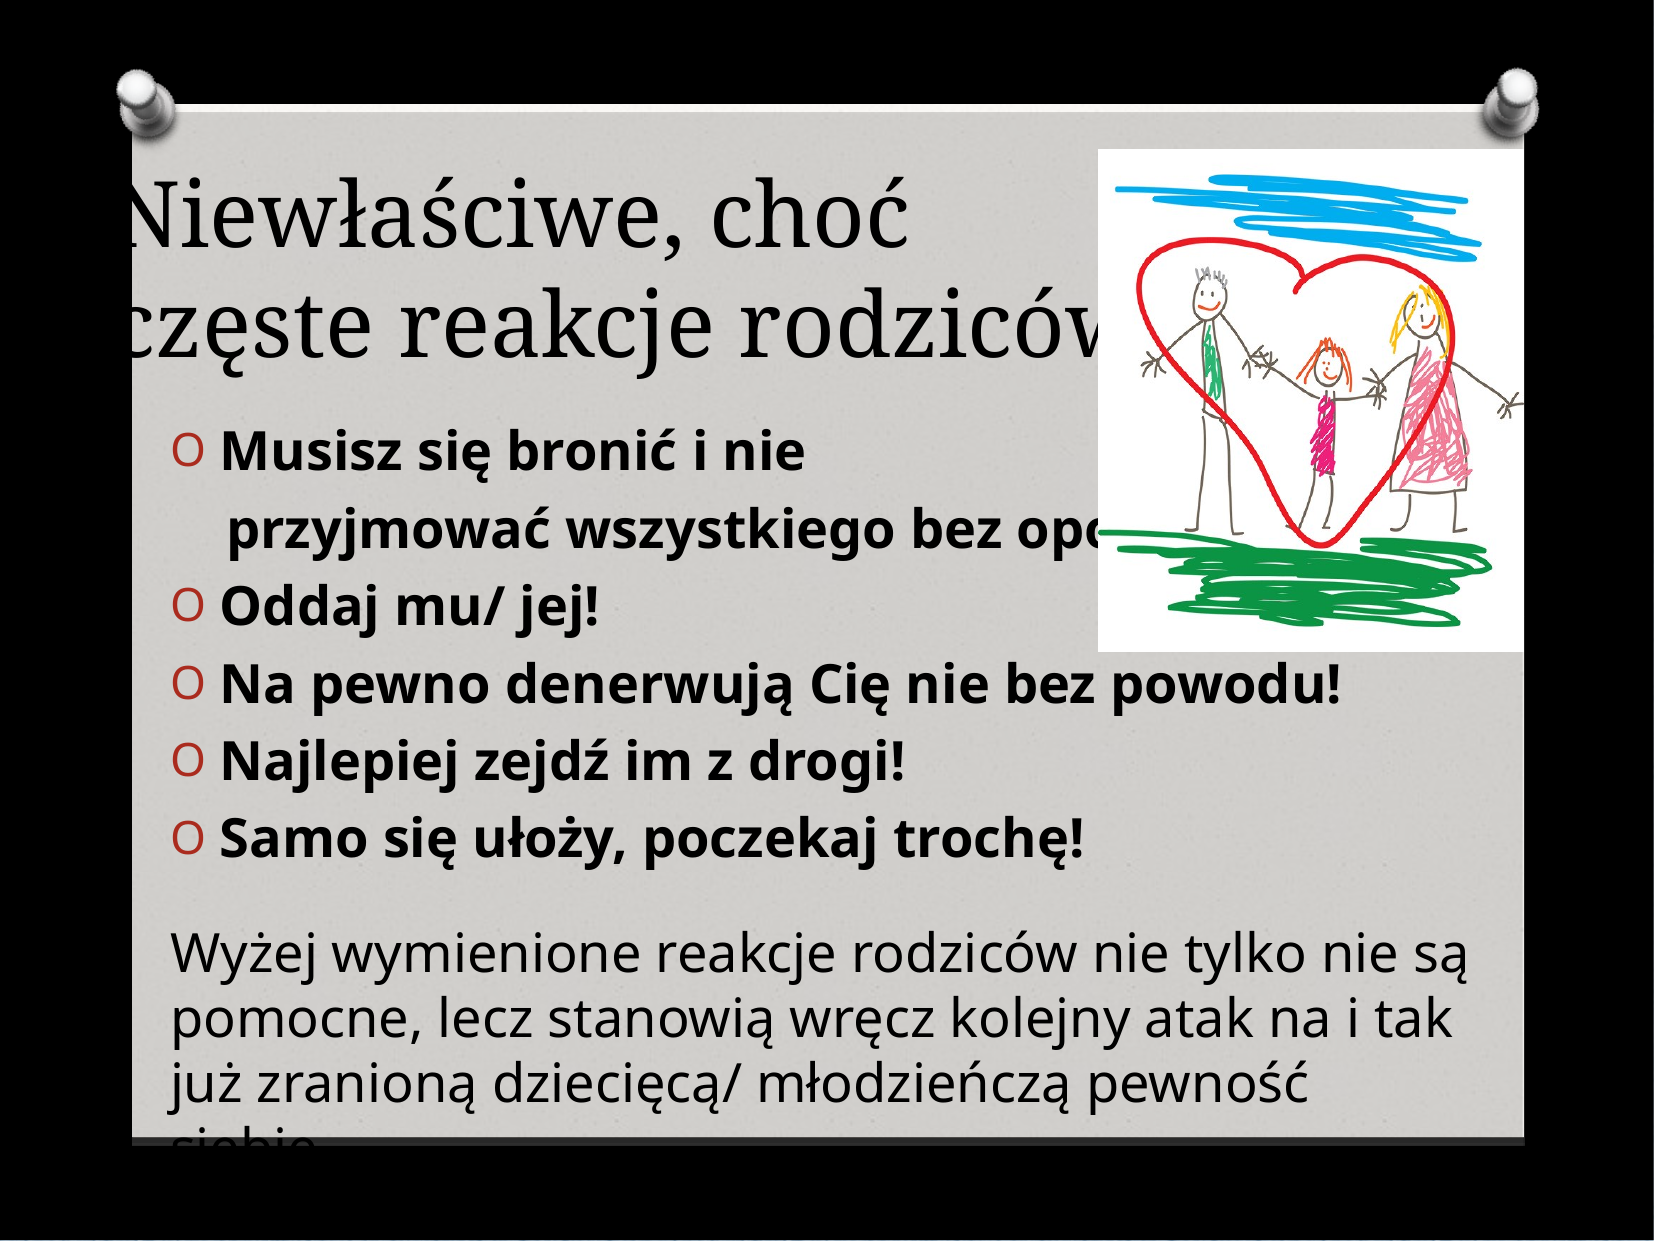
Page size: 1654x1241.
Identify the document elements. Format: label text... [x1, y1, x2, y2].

picture [1098, 38, 1586, 652]
list Musisz się bronić i nie przyjmować wszystkiego bez oporu! Oddaj mu/ jej! Na pewno denerwują Cię nie bez powodu! Najlepiej zejdź im z drogi! Samo się ułoży, poczekaj trochę! Wyżej wymienione reakcje rodziców nie tylko nie są pomocne, lecz stanowią wręcz kolejny atak na i tak już zranioną dziecięcą/ młodzieńczą pewność siebie. [153, 383, 1489, 1035]
picture [82, 32, 218, 147]
title Niewłaściwe, choć częste reakcje rodziców [0, 147, 1458, 366]
